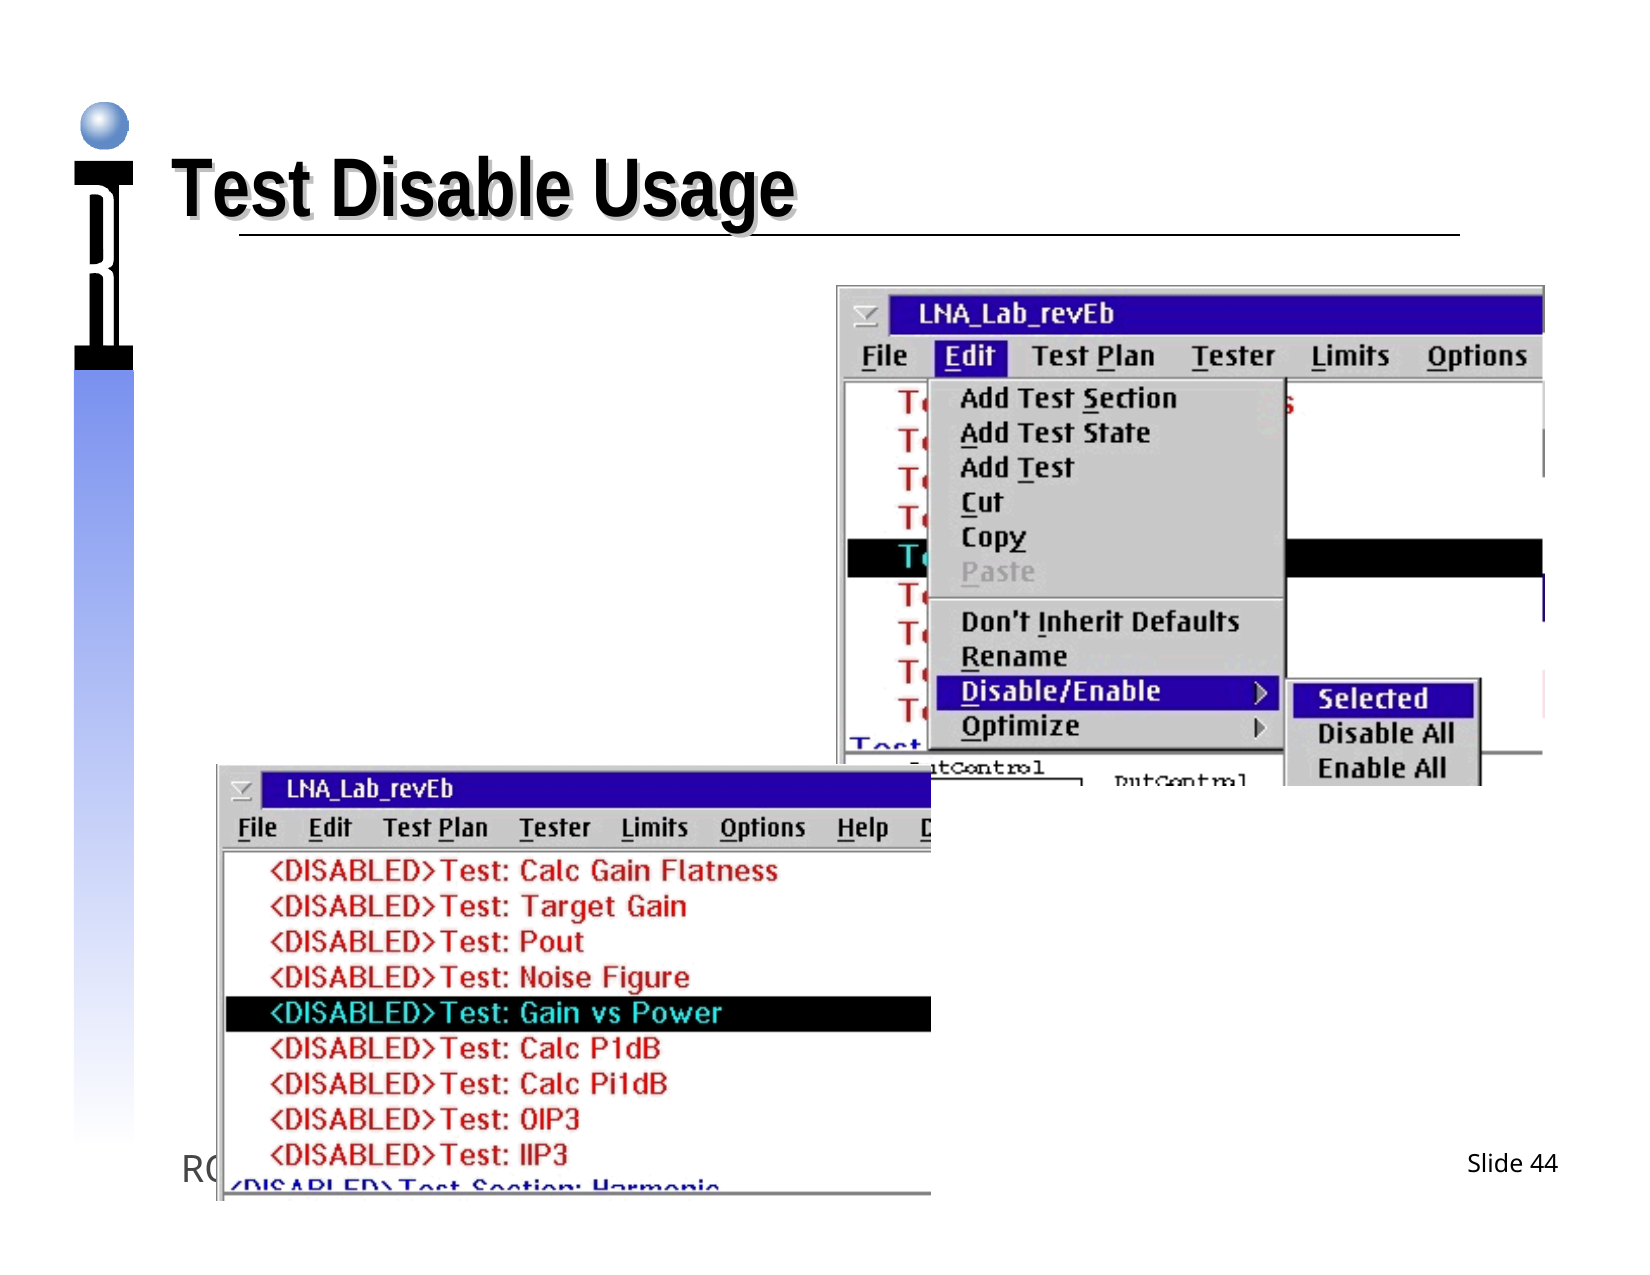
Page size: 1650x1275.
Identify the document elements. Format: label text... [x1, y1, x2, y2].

picture [216, 285, 1545, 1201]
text_box Test Disable Usage [171, 58, 1525, 234]
